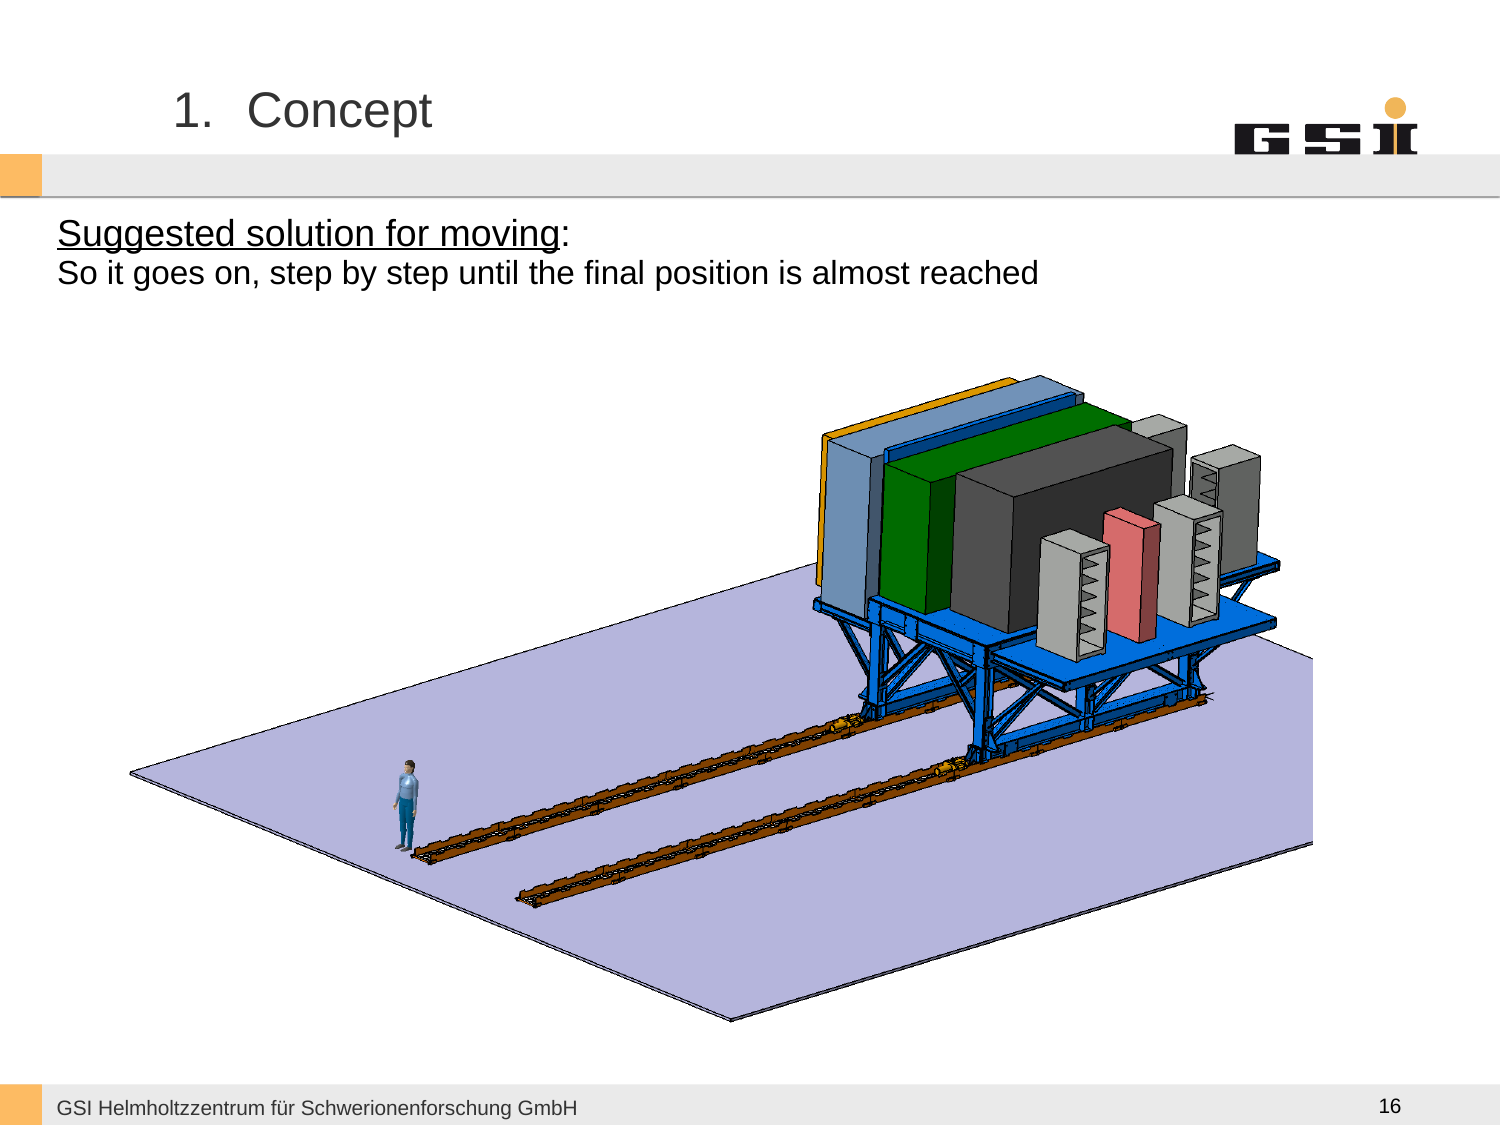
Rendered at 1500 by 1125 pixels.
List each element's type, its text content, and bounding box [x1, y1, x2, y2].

picture [102, 339, 1313, 1027]
title 1. Concept [137, 45, 1054, 175]
picture [1233, 95, 1419, 154]
text_box Suggested solution for moving: So it goes on, step by step until the final position is almost reached [42, 204, 1500, 430]
